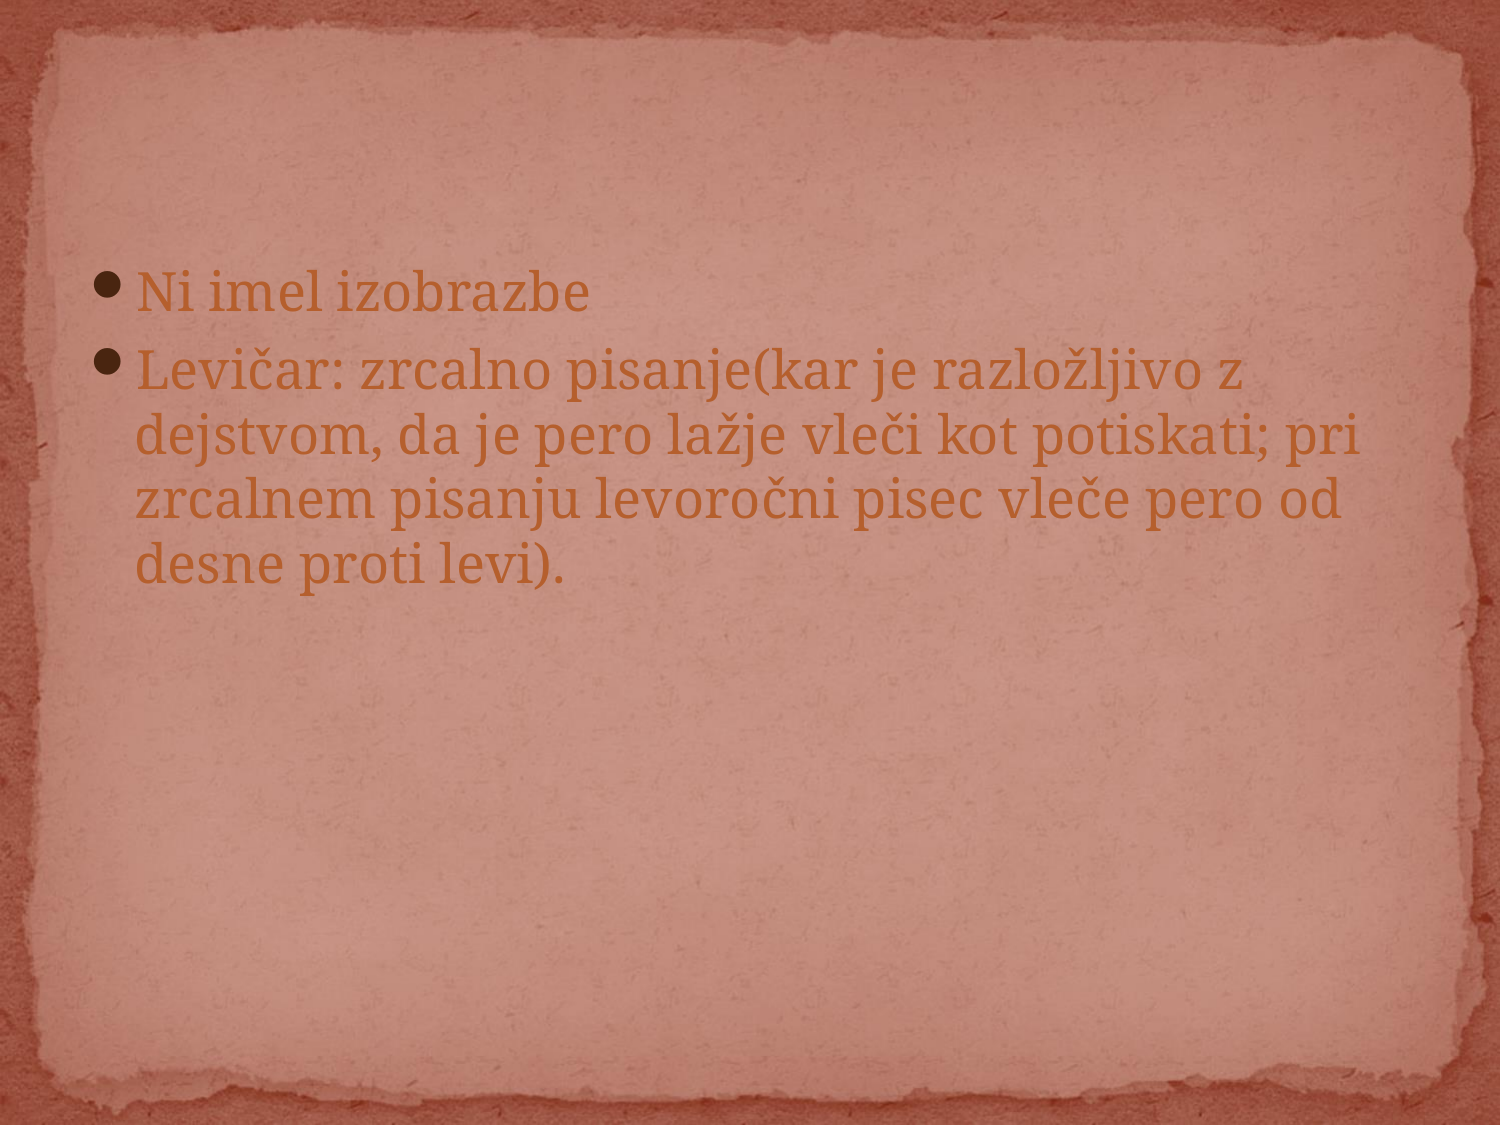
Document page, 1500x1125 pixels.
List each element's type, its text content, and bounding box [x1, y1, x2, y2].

list Ni imel izobrazbe Levičar: zrcalno pisanje(kar je razložljivo z dejstvom, da je pero lažje vleči kot potiskati; pri zrcalnem pisanju levoročni pisec vleče pero od desne proti levi). [75, 249, 1425, 1000]
picture [0, 0, 1500, 1125]
